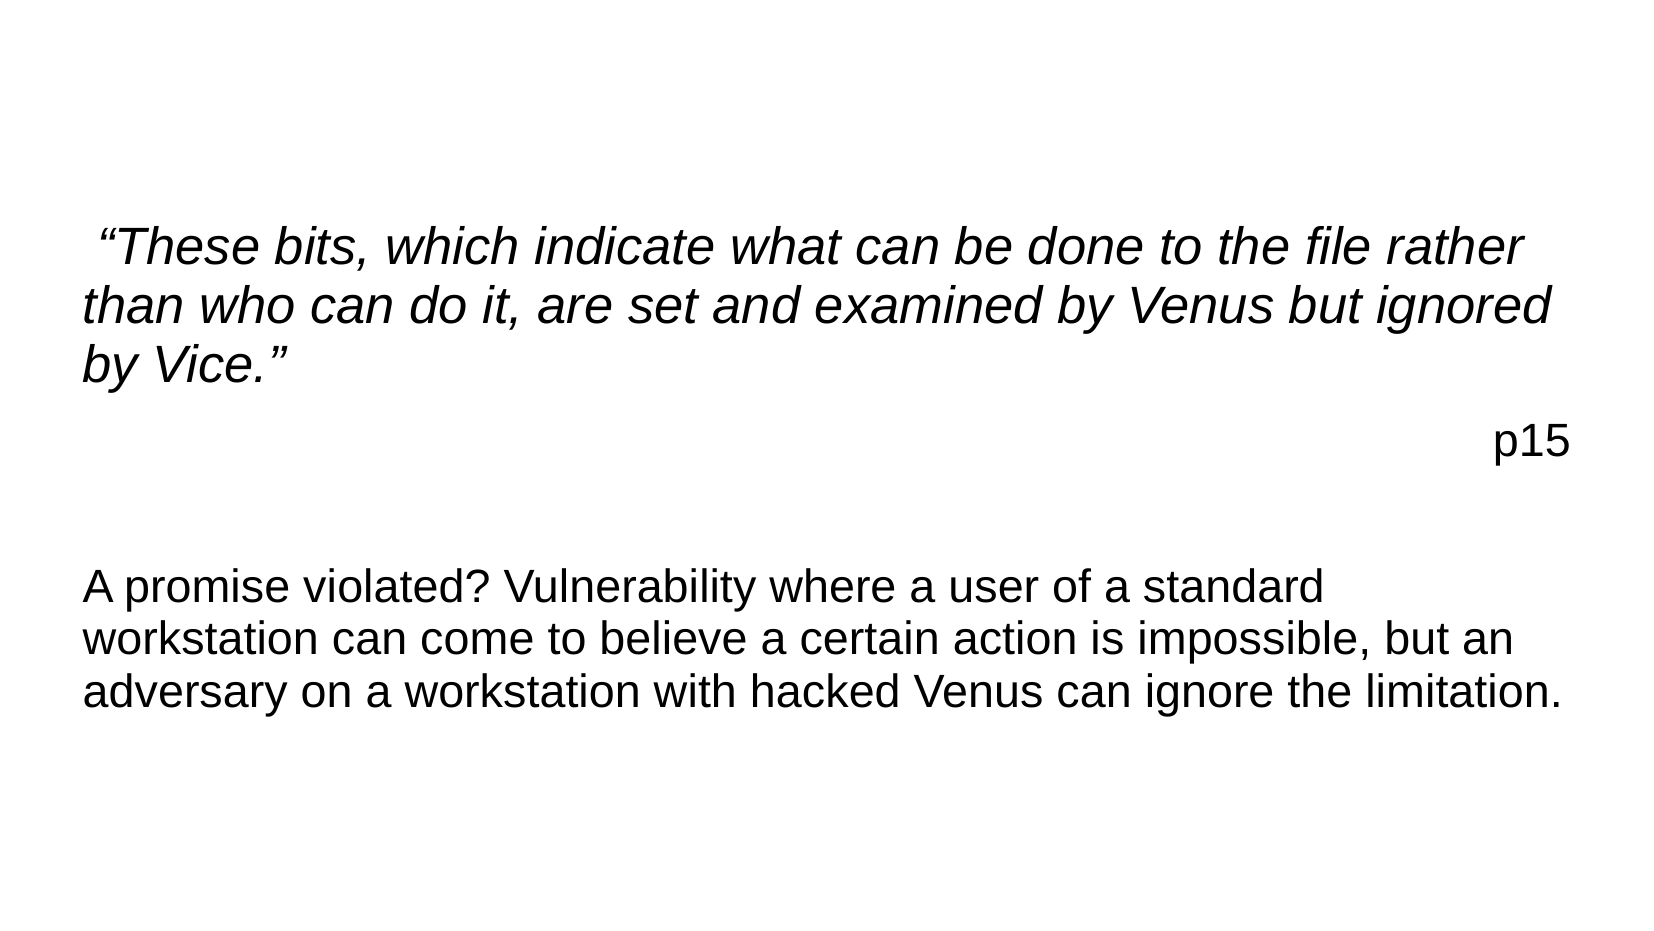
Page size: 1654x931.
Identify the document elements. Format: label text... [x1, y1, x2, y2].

list “These bits, which indicate what can be done to the file rather than who can do it, are set and examined by Venus but ignored by Vice.” p15 A promise violated? Vulnerability where a user of a standard workstation can come to believe a certain action is impossible, but an adversary on a workstation with hacked Venus can ignore the limitation. [82, 217, 1571, 758]
